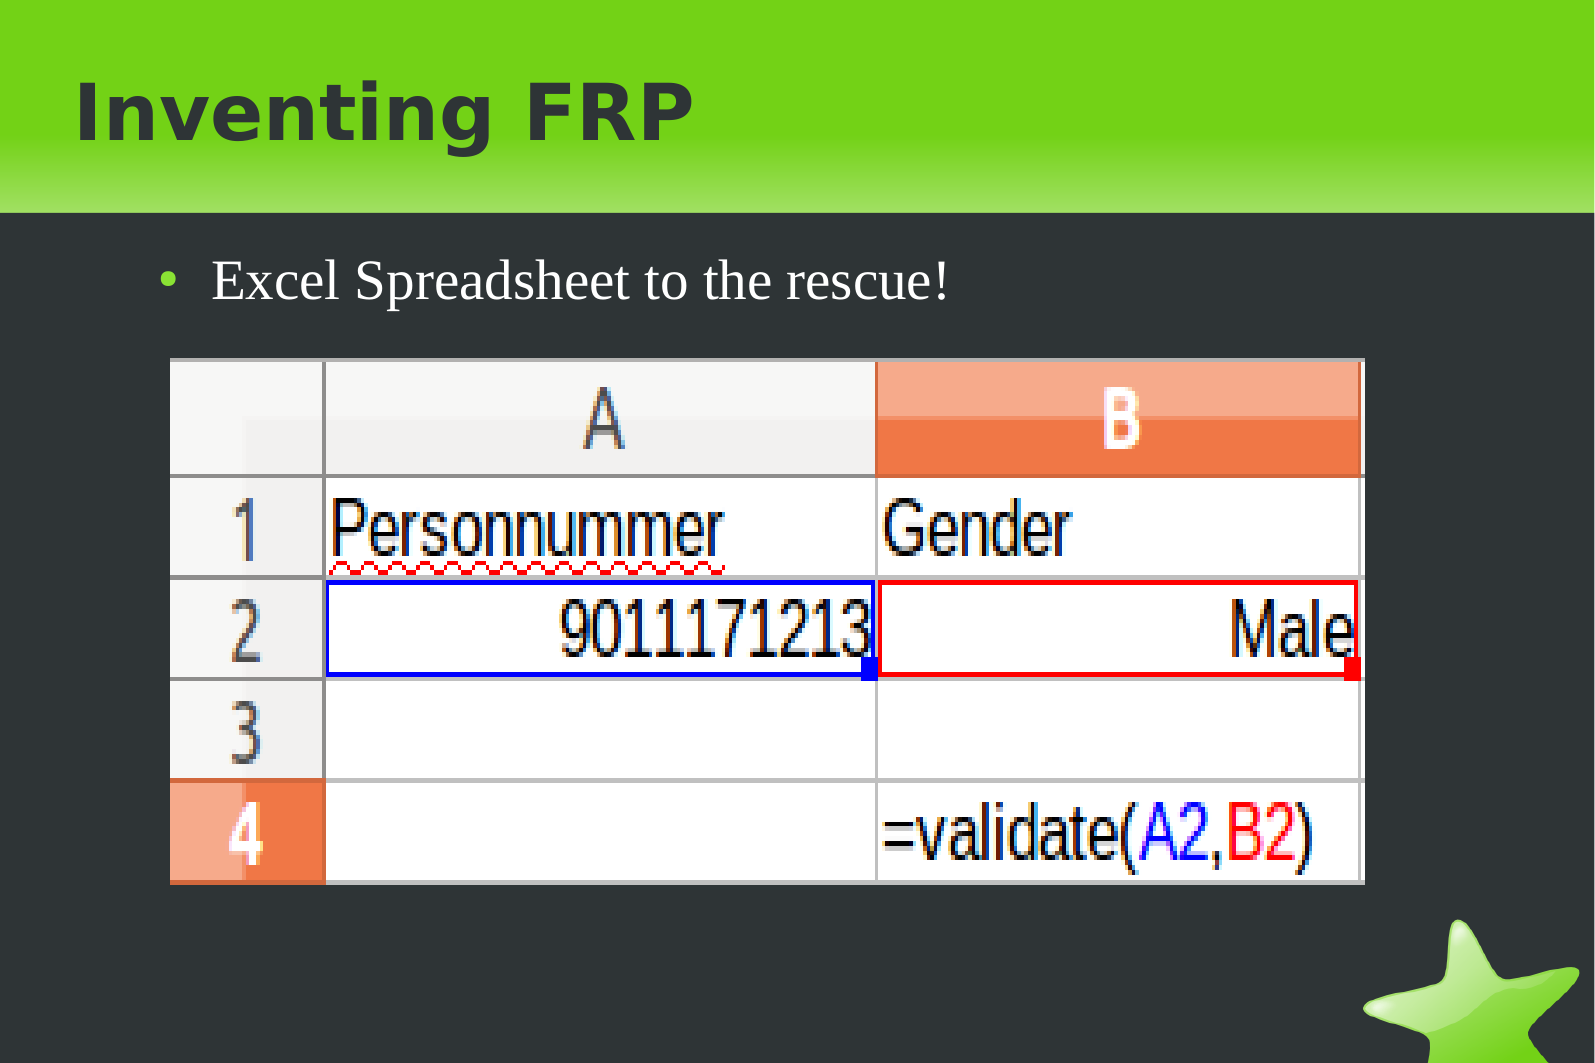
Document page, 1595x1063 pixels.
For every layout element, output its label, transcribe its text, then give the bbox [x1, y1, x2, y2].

picture [0, 0, 1595, 1063]
list Excel Spreadsheet to the rescue! [79, 248, 1515, 951]
title Inventing FRP [74, 25, 1510, 203]
